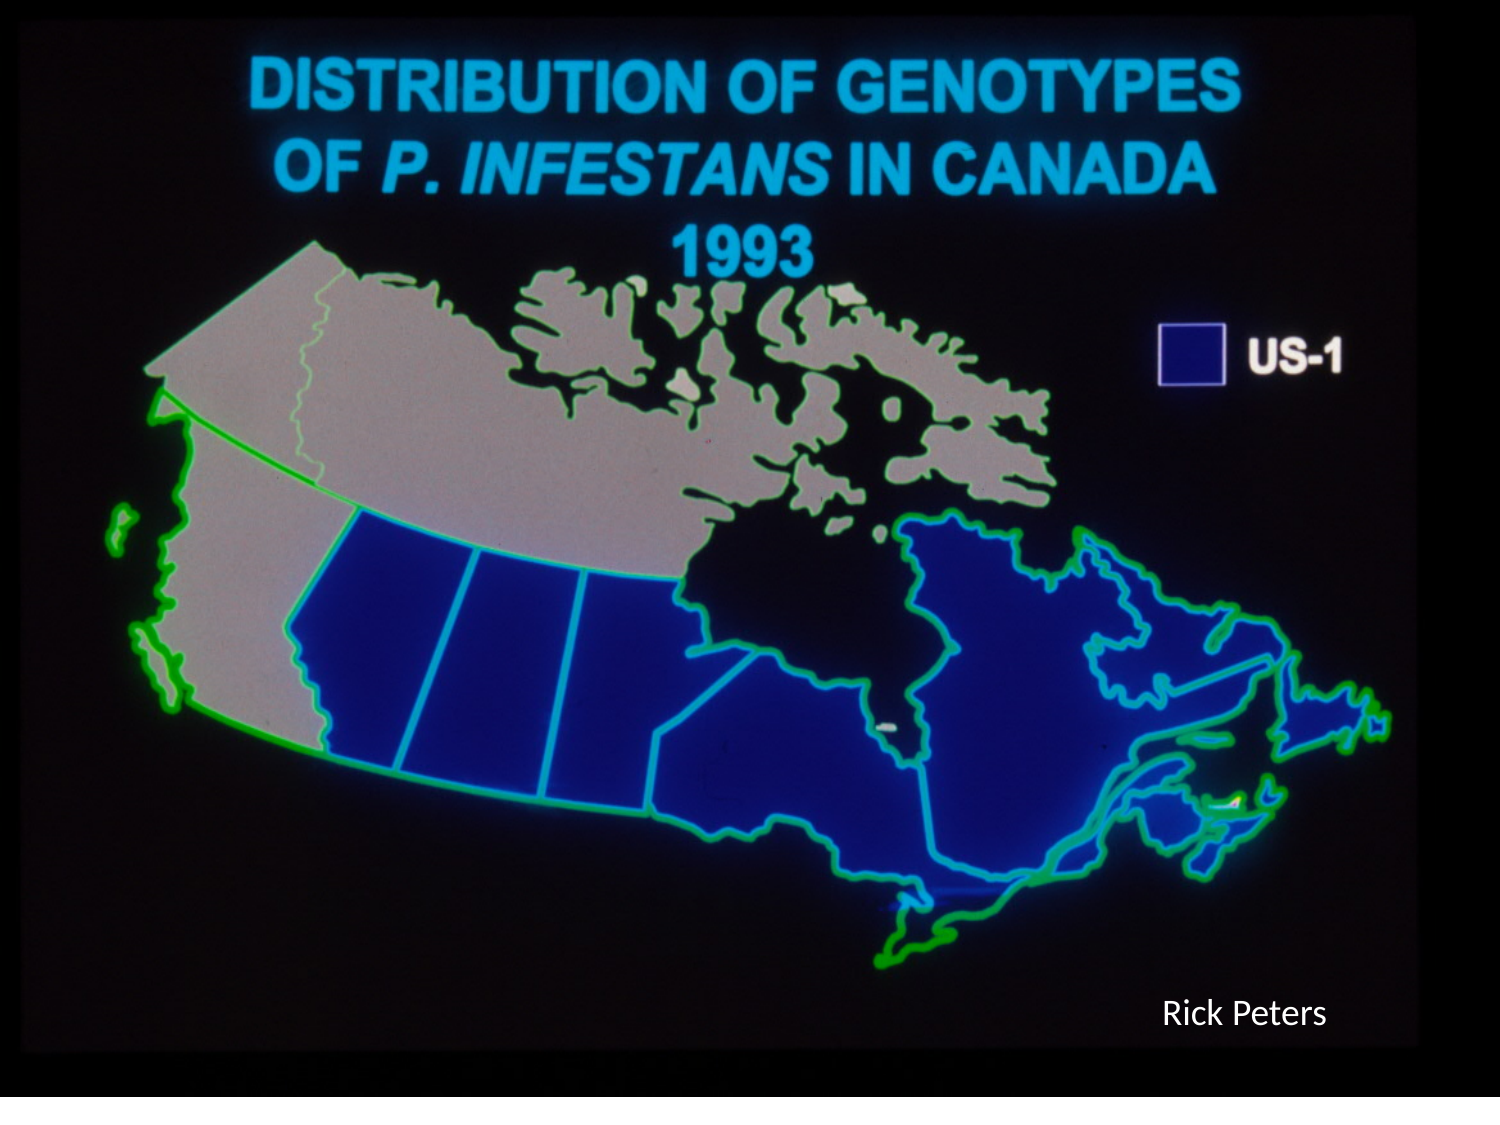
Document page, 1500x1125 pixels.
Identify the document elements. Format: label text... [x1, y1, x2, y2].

picture [0, 0, 1500, 1097]
text_box Rick Peters [1147, 980, 1345, 1042]
